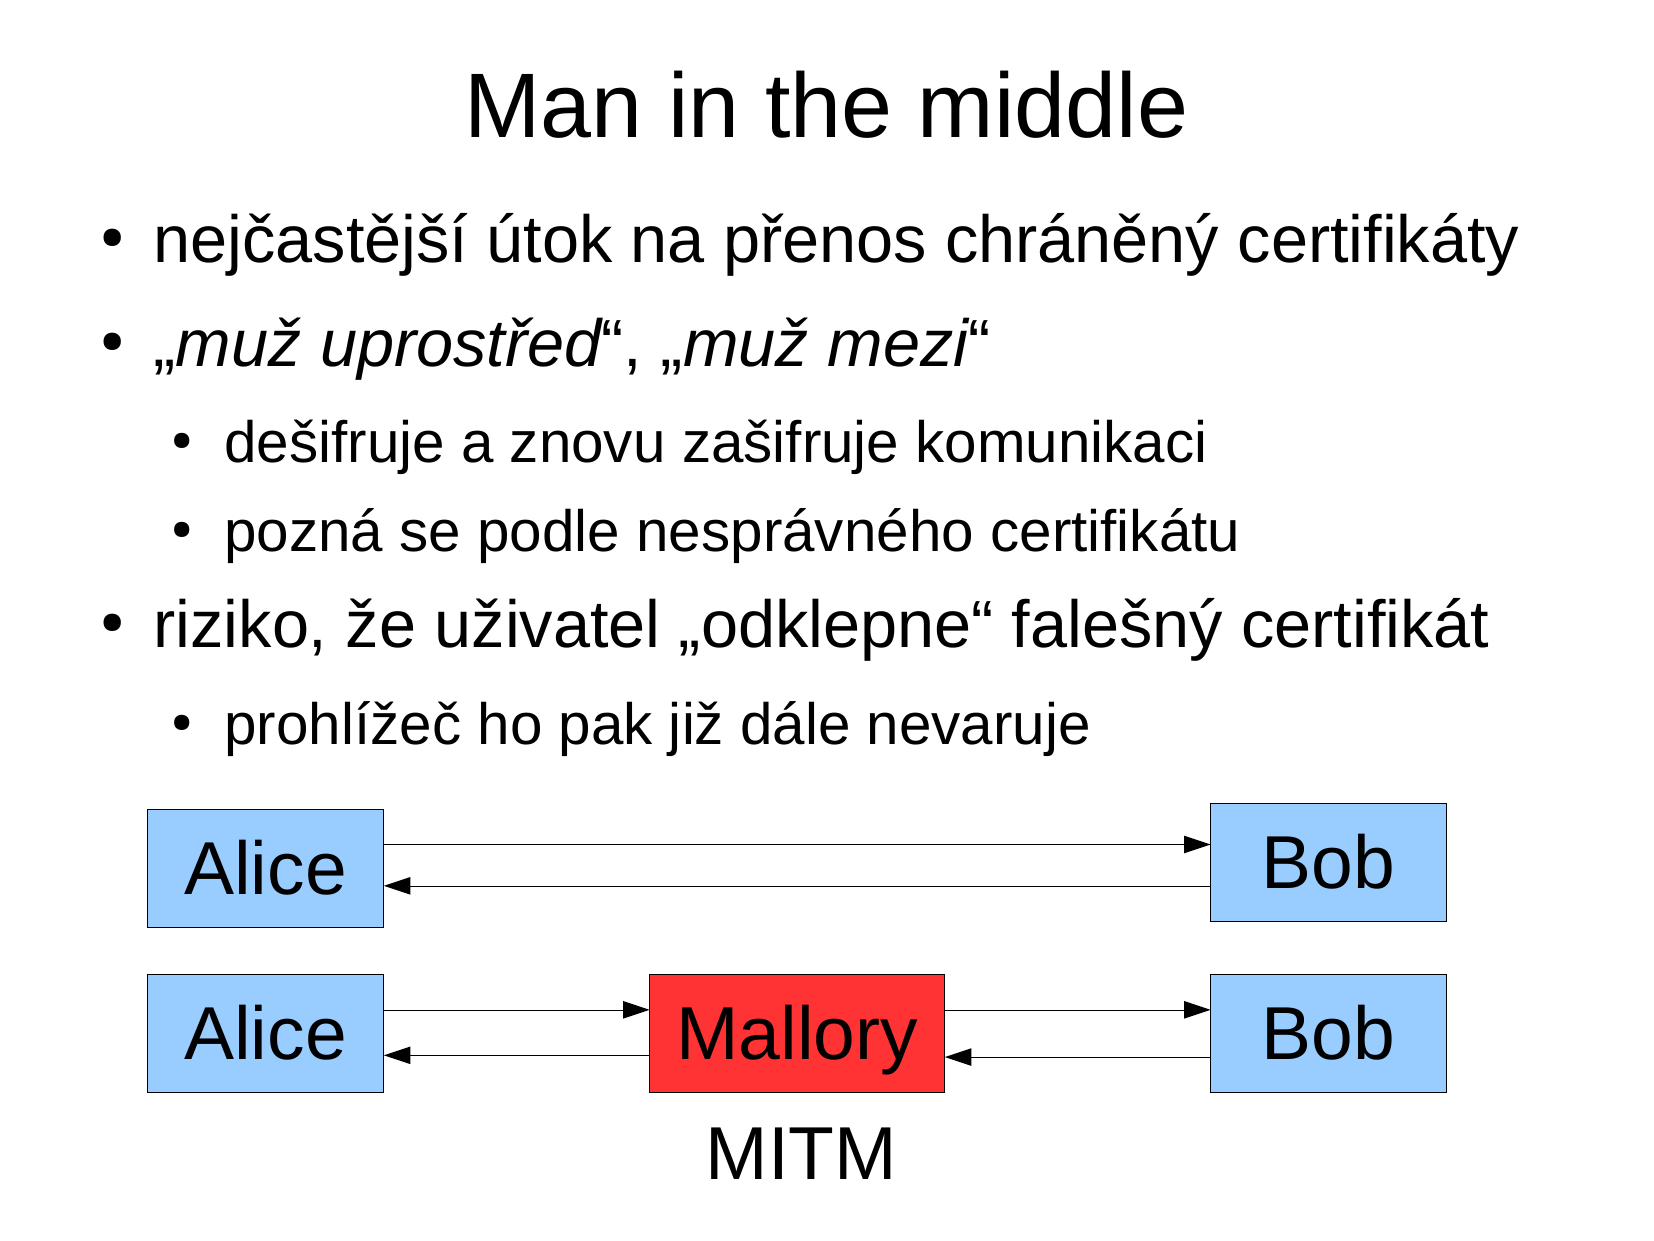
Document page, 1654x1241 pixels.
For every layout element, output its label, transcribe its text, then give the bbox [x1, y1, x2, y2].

text_box Mallory [649, 974, 945, 1093]
text_box MITM [690, 1104, 913, 1204]
text_box Bob [1210, 974, 1447, 1093]
text_box Alice [147, 974, 384, 1093]
title Man in the middle [82, 9, 1571, 201]
text_box Bob [1210, 803, 1447, 922]
list nejčastější útok na přenos chráněný certifikáty „muž uprostřed“, „muž mezi“ dešifruje a znovu zašifruje komunikaci pozná se podle nesprávného certifikátu riziko, že uživatel „odklepne“ falešný certifikát prohlížeč ho pak již dále nevaruje [82, 201, 1571, 757]
text_box Alice [147, 809, 384, 928]
